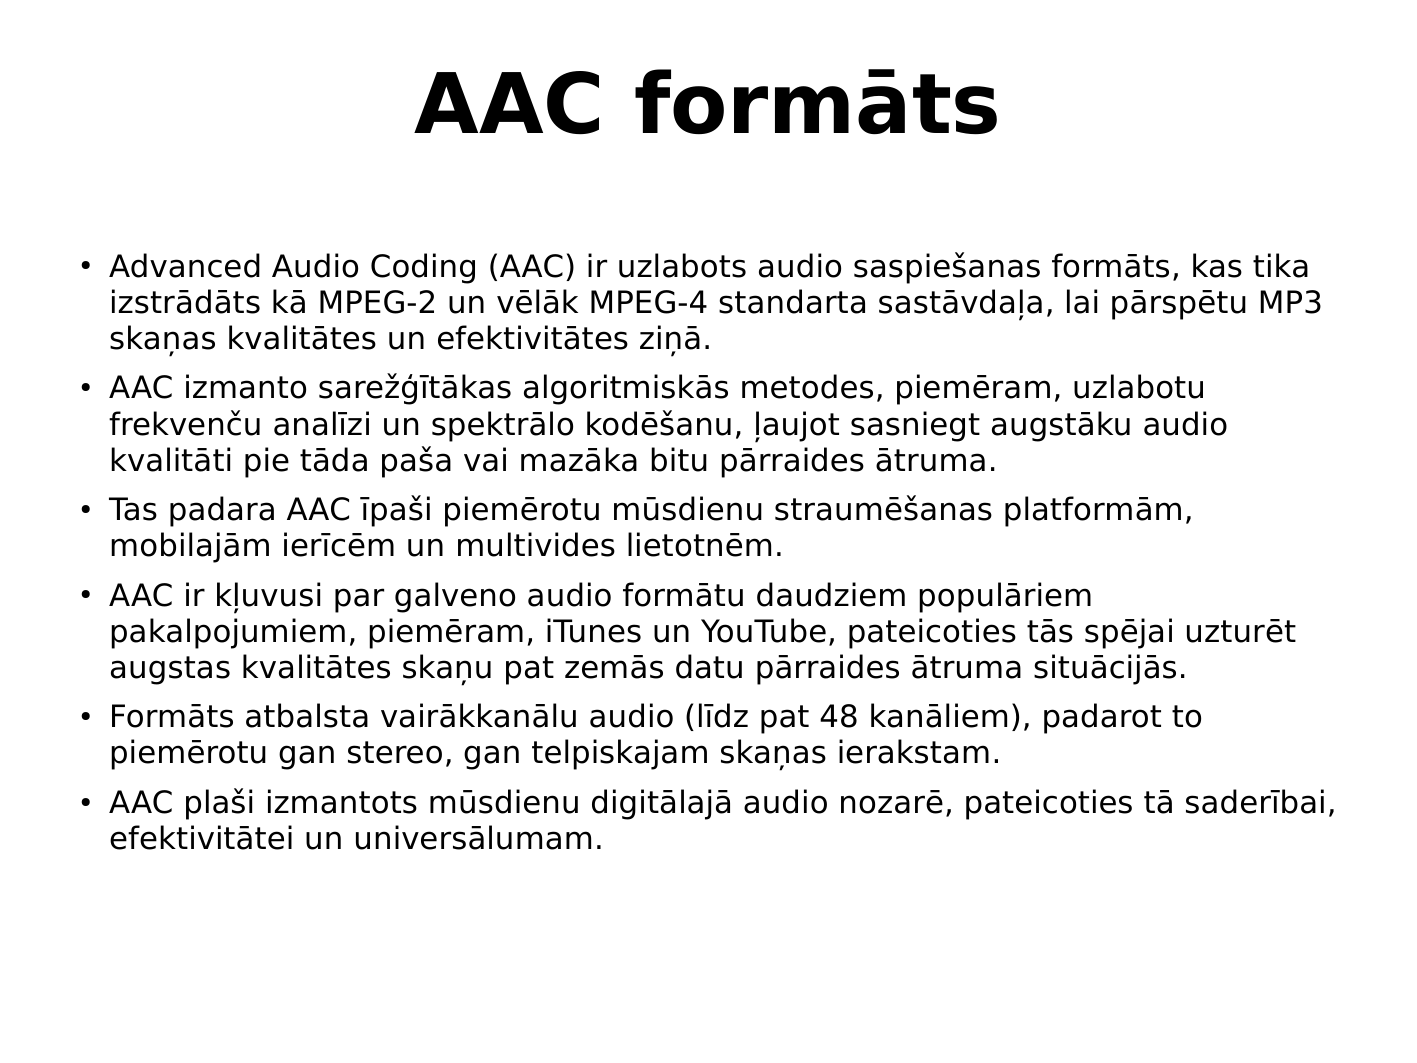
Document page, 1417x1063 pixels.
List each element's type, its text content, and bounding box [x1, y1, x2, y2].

title AAC formāts [70, 42, 1346, 168]
list Advanced Audio Coding (AAC) ir uzlabots audio saspiešanas formāts, kas tika izstrādāts kā MPEG-2 un vēlāk MPEG-4 standarta sastāvdaļa, lai pārspētu MP3 skaņas kvalitātes un efektivitātes ziņā. AAC izmanto sarežģītākas algoritmiskās metodes, piemēram, uzlabotu frekvenču analīzi un spektrālo kodēšanu, ļaujot sasniegt augstāku audio kvalitāti pie tāda paša vai mazāka bitu pārraides ātruma. Tas padara AAC īpaši piemērotu mūsdienu straumēšanas platformām, mobilajām ierīcēm un multivides lietotnēm. AAC ir kļuvusi par galveno audio formātu daudziem populāriem pakalpojumiem, piemēram, iTunes un YouTube, pateicoties tās spējai uzturēt augstas kvalitātes skaņu pat zemās datu pārraides ātruma situācijās. Formāts atbalsta vairākkanālu audio (līdz pat 48 kanāliem), padarot to piemērotu gan stereo, gan telpiskajam skaņas ierakstam. AAC plaši izmantots mūsdienu digitālajā audio nozarē, pateicoties tā saderībai, efektivitātei un universālumam. [70, 248, 1346, 865]
